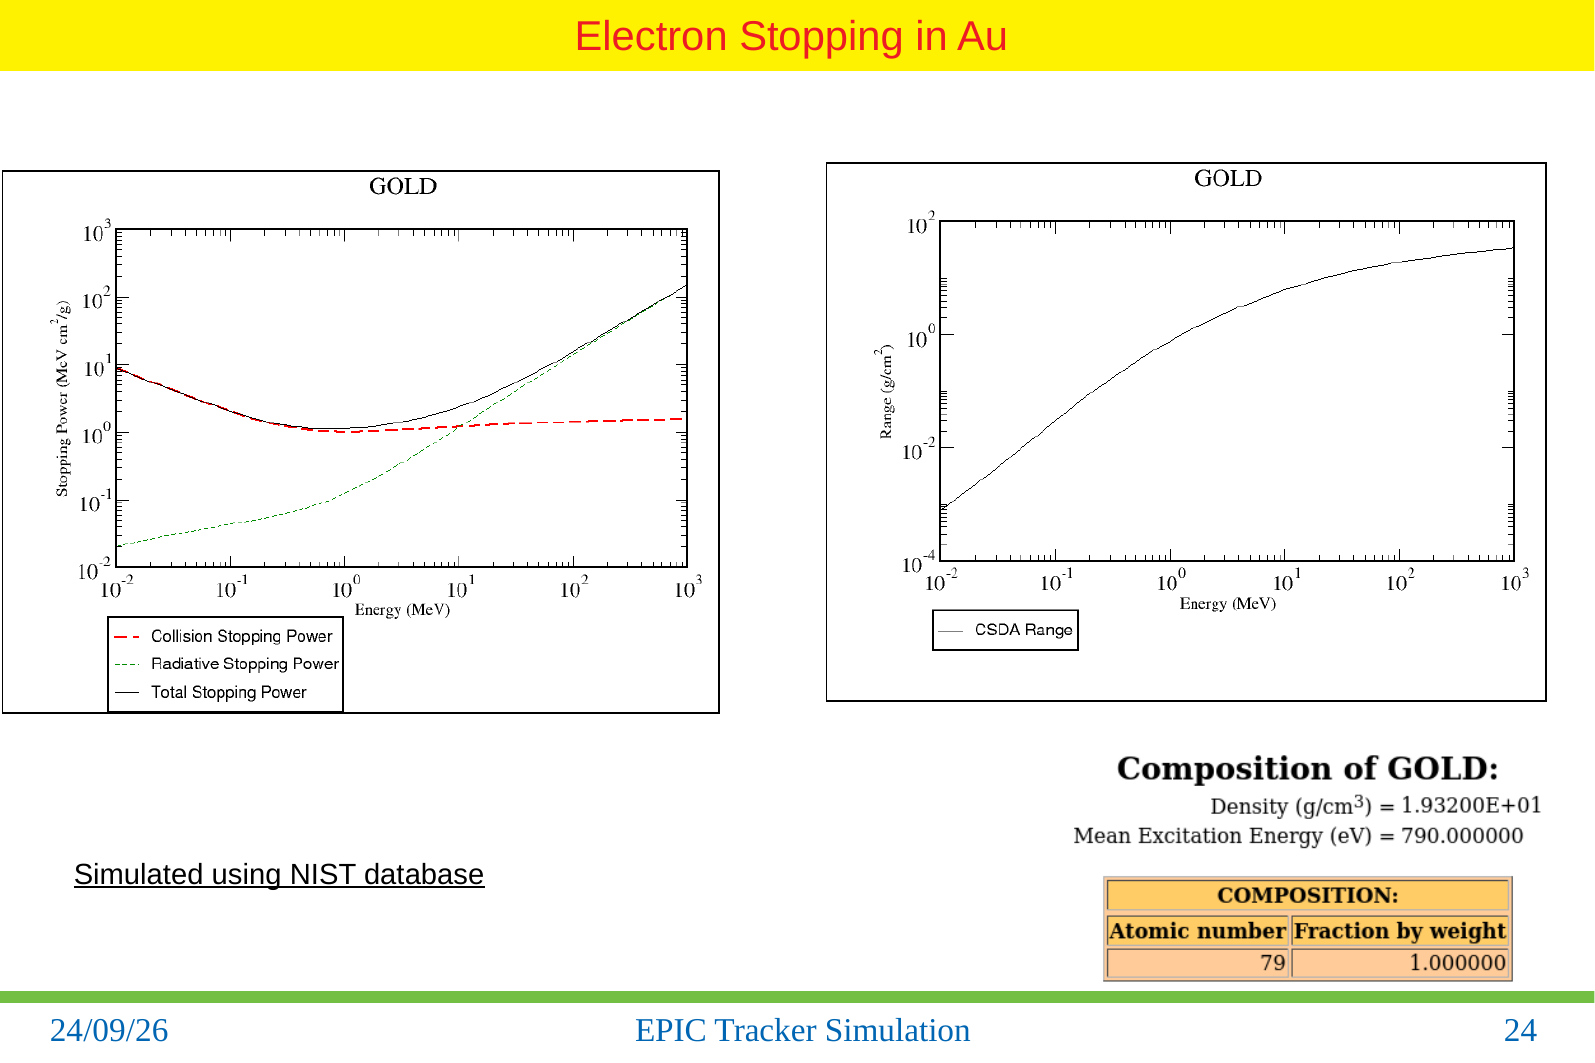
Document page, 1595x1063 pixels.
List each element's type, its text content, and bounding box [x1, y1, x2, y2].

picture [826, 133, 1583, 718]
title Electron Stopping in Au [0, 0, 1595, 71]
text_box Simulated using NIST database [59, 850, 686, 950]
picture [2, 141, 756, 725]
picture [1074, 744, 1583, 983]
